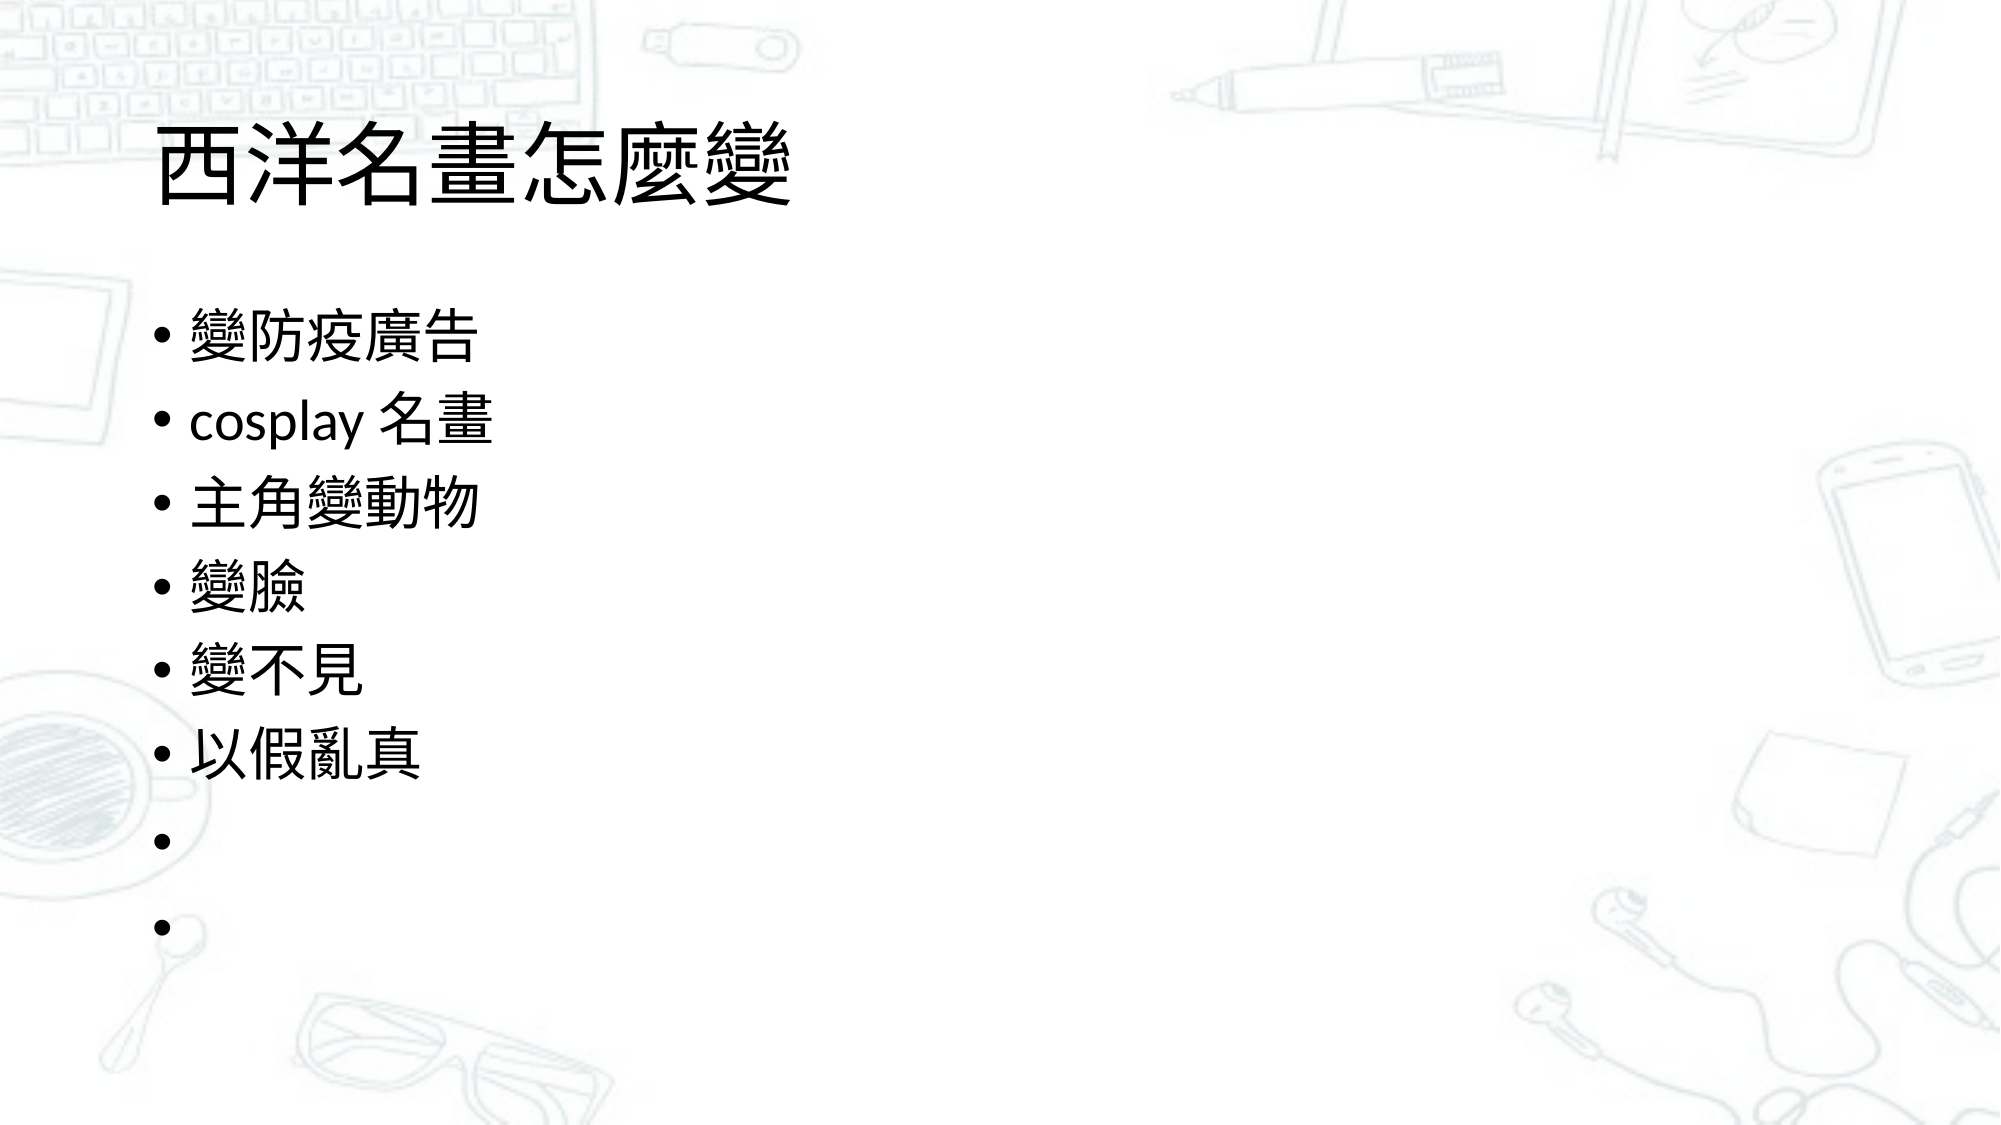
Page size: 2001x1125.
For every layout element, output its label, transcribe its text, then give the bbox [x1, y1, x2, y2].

list 變防疫廣告 cosplay名畫 主角變動物 變臉 變不見 以假亂真 [137, 299, 1863, 1014]
title 西洋名畫怎麼變 [137, 59, 1863, 278]
